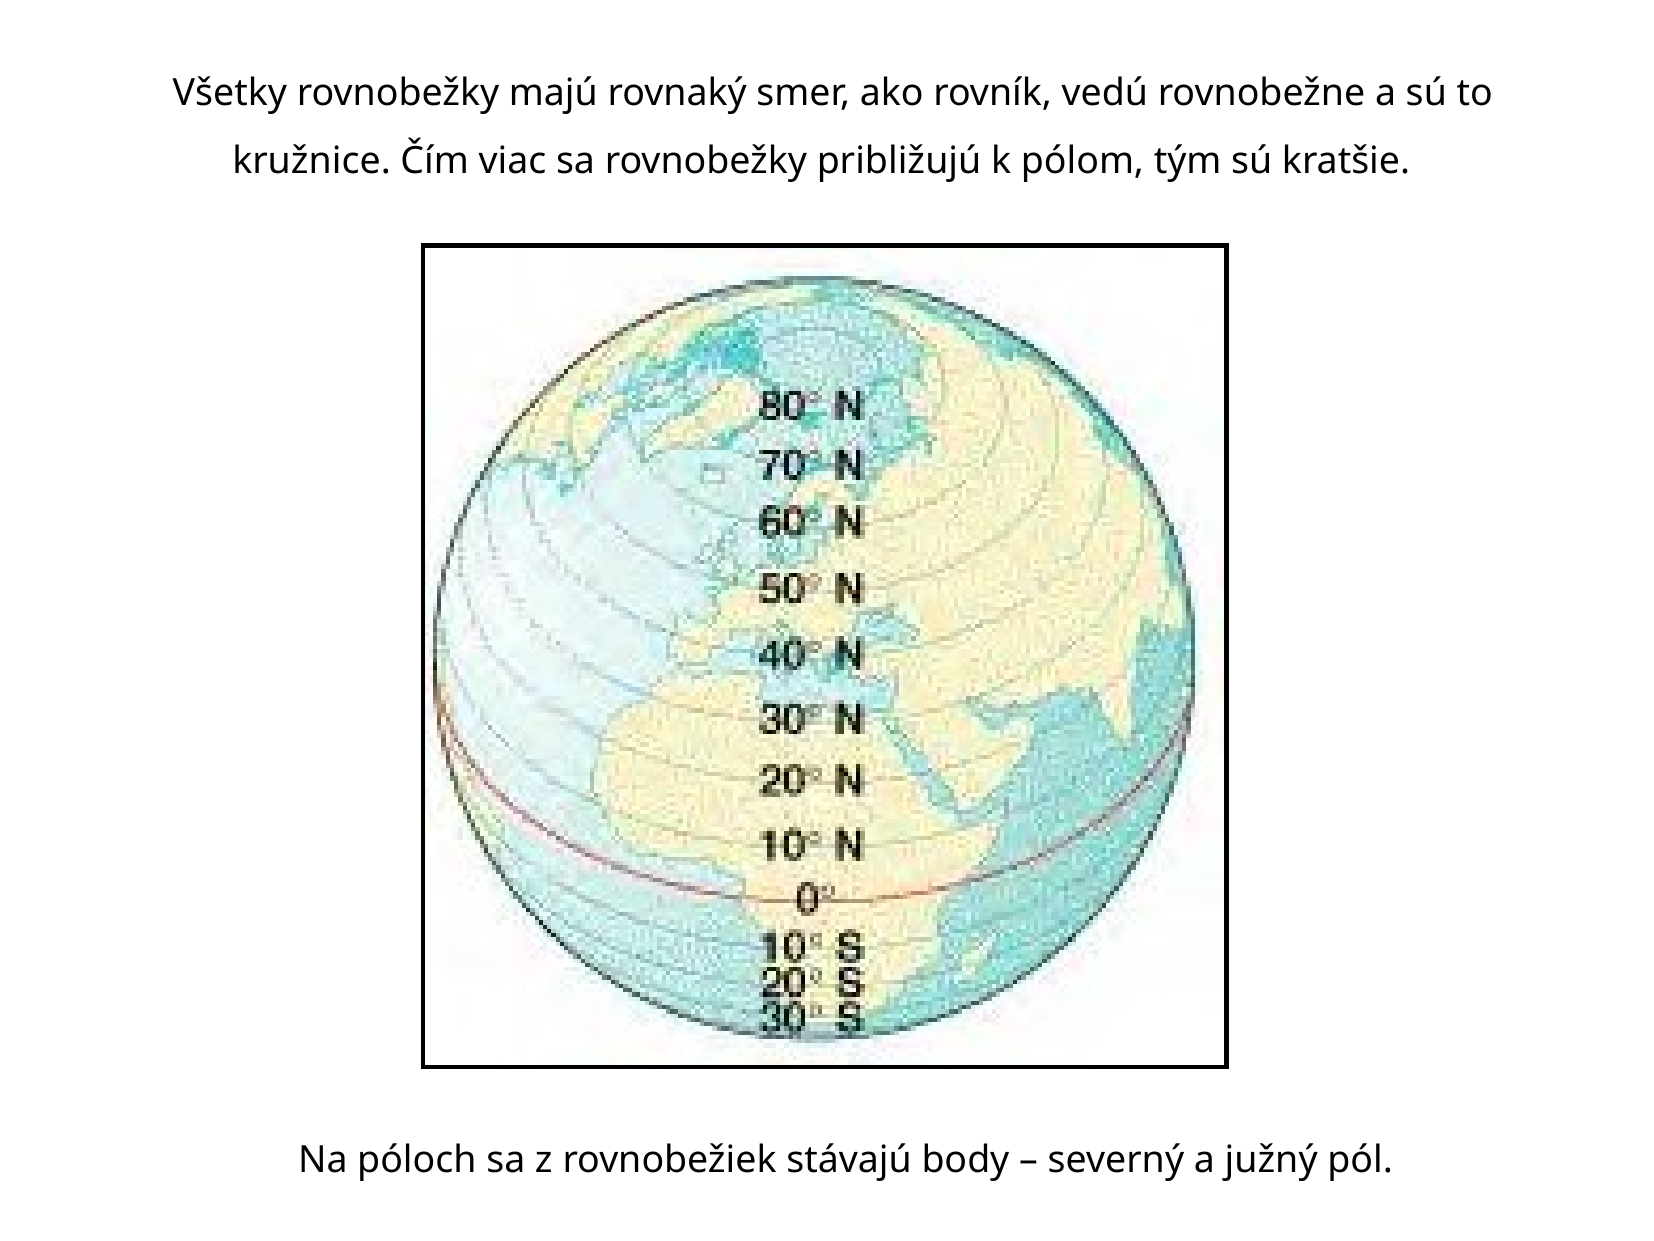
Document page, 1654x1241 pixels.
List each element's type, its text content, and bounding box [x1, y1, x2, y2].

title Všetky rovnobežky majú rovnaký smer, ako rovník, vedú rovnobežne a sú to kružnice. Čím viac sa rovnobežky približujú k pólom, tým sú kratšie. [82, 0, 1571, 309]
picture [425, 248, 1225, 1065]
title Na póloch sa z rovnobežiek stávajú body – severný a južný pól. [100, 1080, 1589, 1213]
